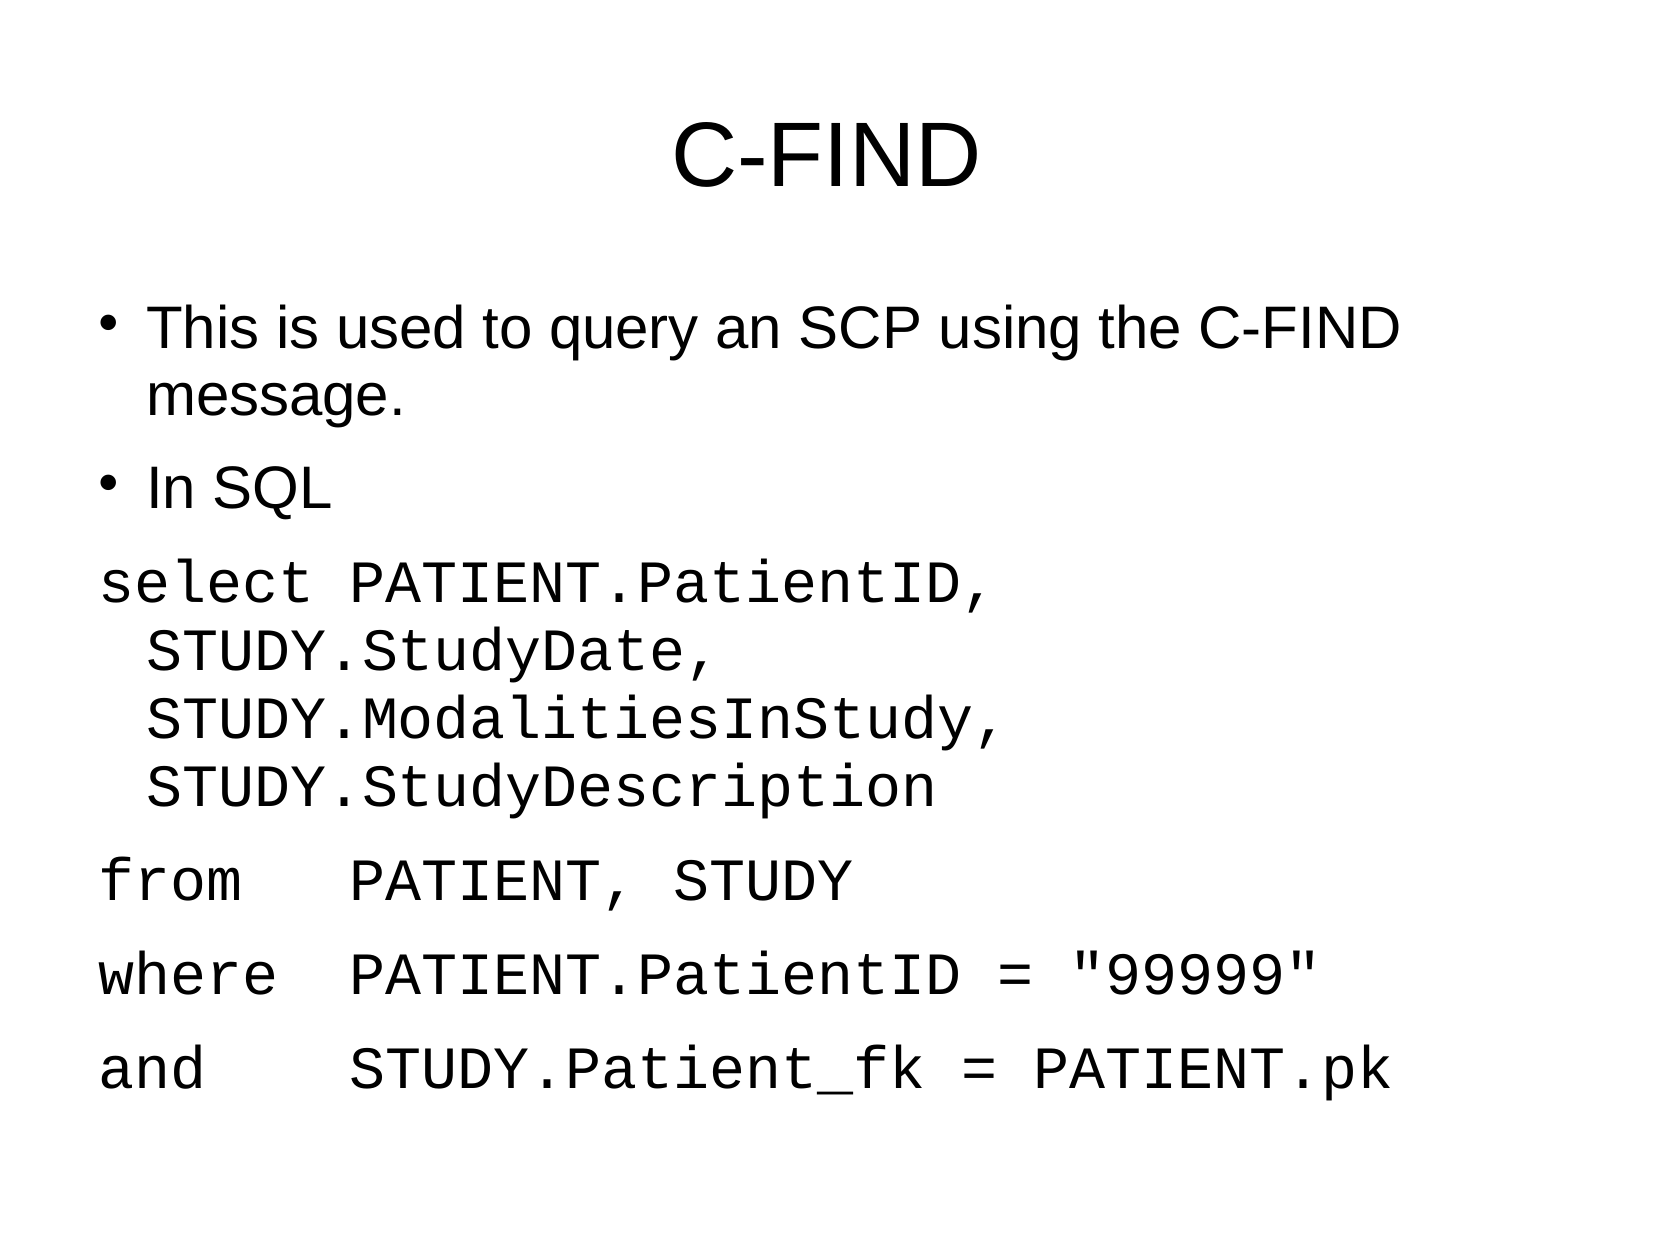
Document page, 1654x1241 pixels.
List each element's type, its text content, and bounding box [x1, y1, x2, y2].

list This is used to query an SCP using the C-FIND message. In SQL select PATIENT.PatientID, STUDY.StudyDate, STUDY.ModalitiesInStudy, STUDY.StudyDescription from PATIENT, STUDY where PATIENT.PatientID = "99999" and STUDY.Patient_fk = PATIENT.pk [82, 290, 1571, 1109]
title C-FIND [82, 56, 1571, 249]
